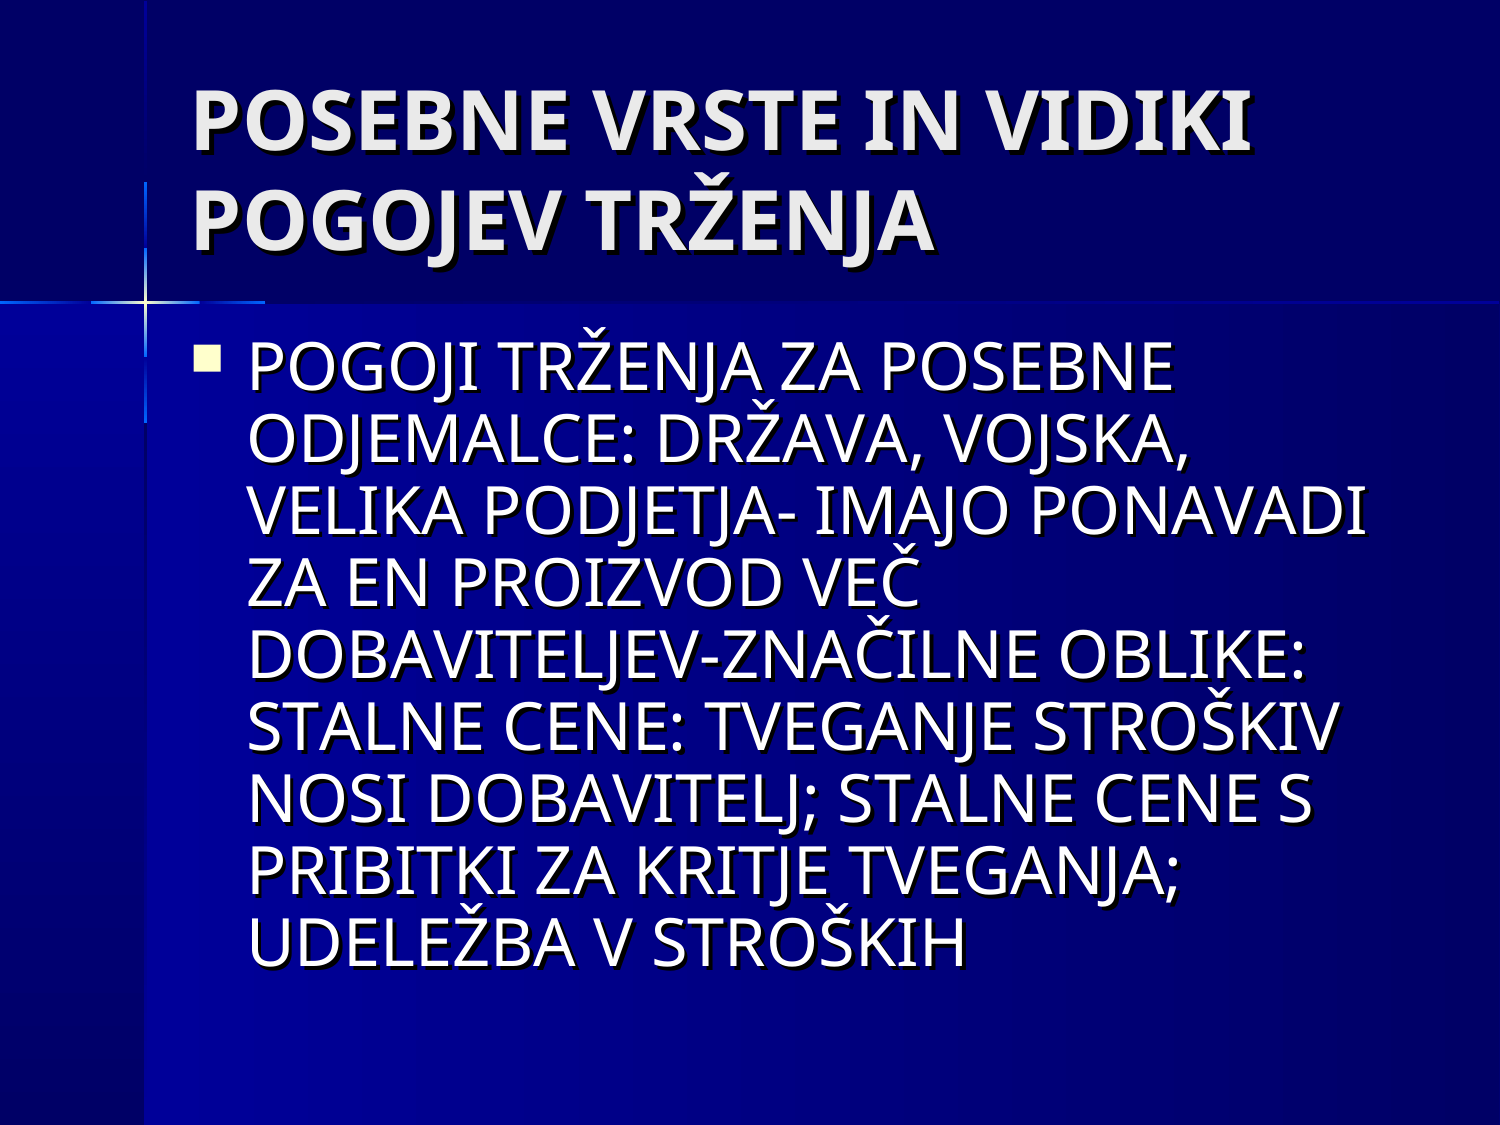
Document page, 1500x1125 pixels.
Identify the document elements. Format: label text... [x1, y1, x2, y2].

title POSEBNE VRSTE IN VIDIKI POGOJEV TRŽENJA [174, 49, 1413, 285]
list POGOJI TRŽENJA ZA POSEBNE ODJEMALCE: DRŽAVA, VOJSKA, VELIKA PODJETJA- IMAJO PONAVADI ZA EN PROIZVOD VEČ DOBAVITELJEV-ZNAČILNE OBLIKE: STALNE CENE: TVEGANJE STROŠKIV NOSI DOBAVITELJ; STALNE CENE S PRIBITKI ZA KRITJE TVEGANJA; UDELEŽBA V STROŠKIH [174, 324, 1413, 1001]
